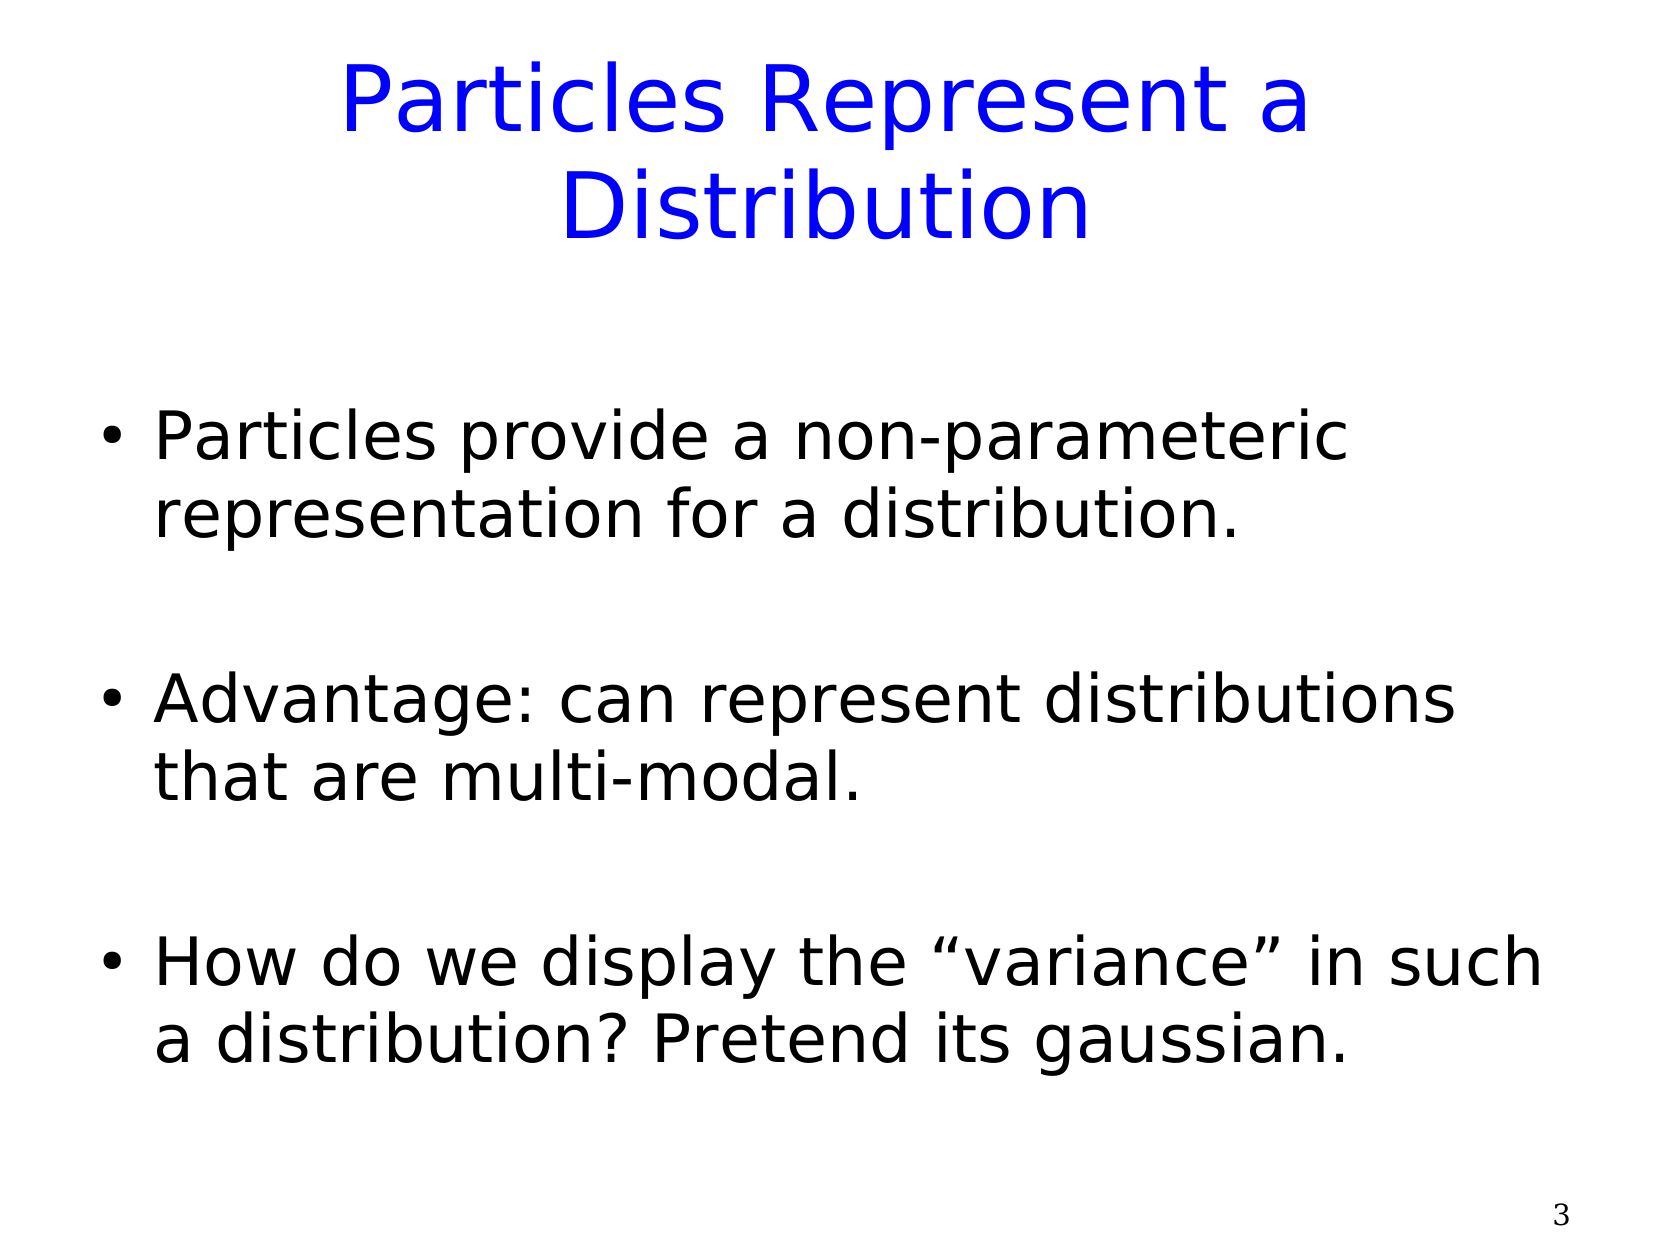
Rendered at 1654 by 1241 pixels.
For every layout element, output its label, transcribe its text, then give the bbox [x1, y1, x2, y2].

list Particles provide a non-parameteric representation for a distribution. Advantage: can represent distributions that are multi-modal. How do we display the “variance” in such a distribution? Pretend its gaussian. [82, 290, 1571, 1109]
title Particles Represent a Distribution [82, 45, 1571, 261]
